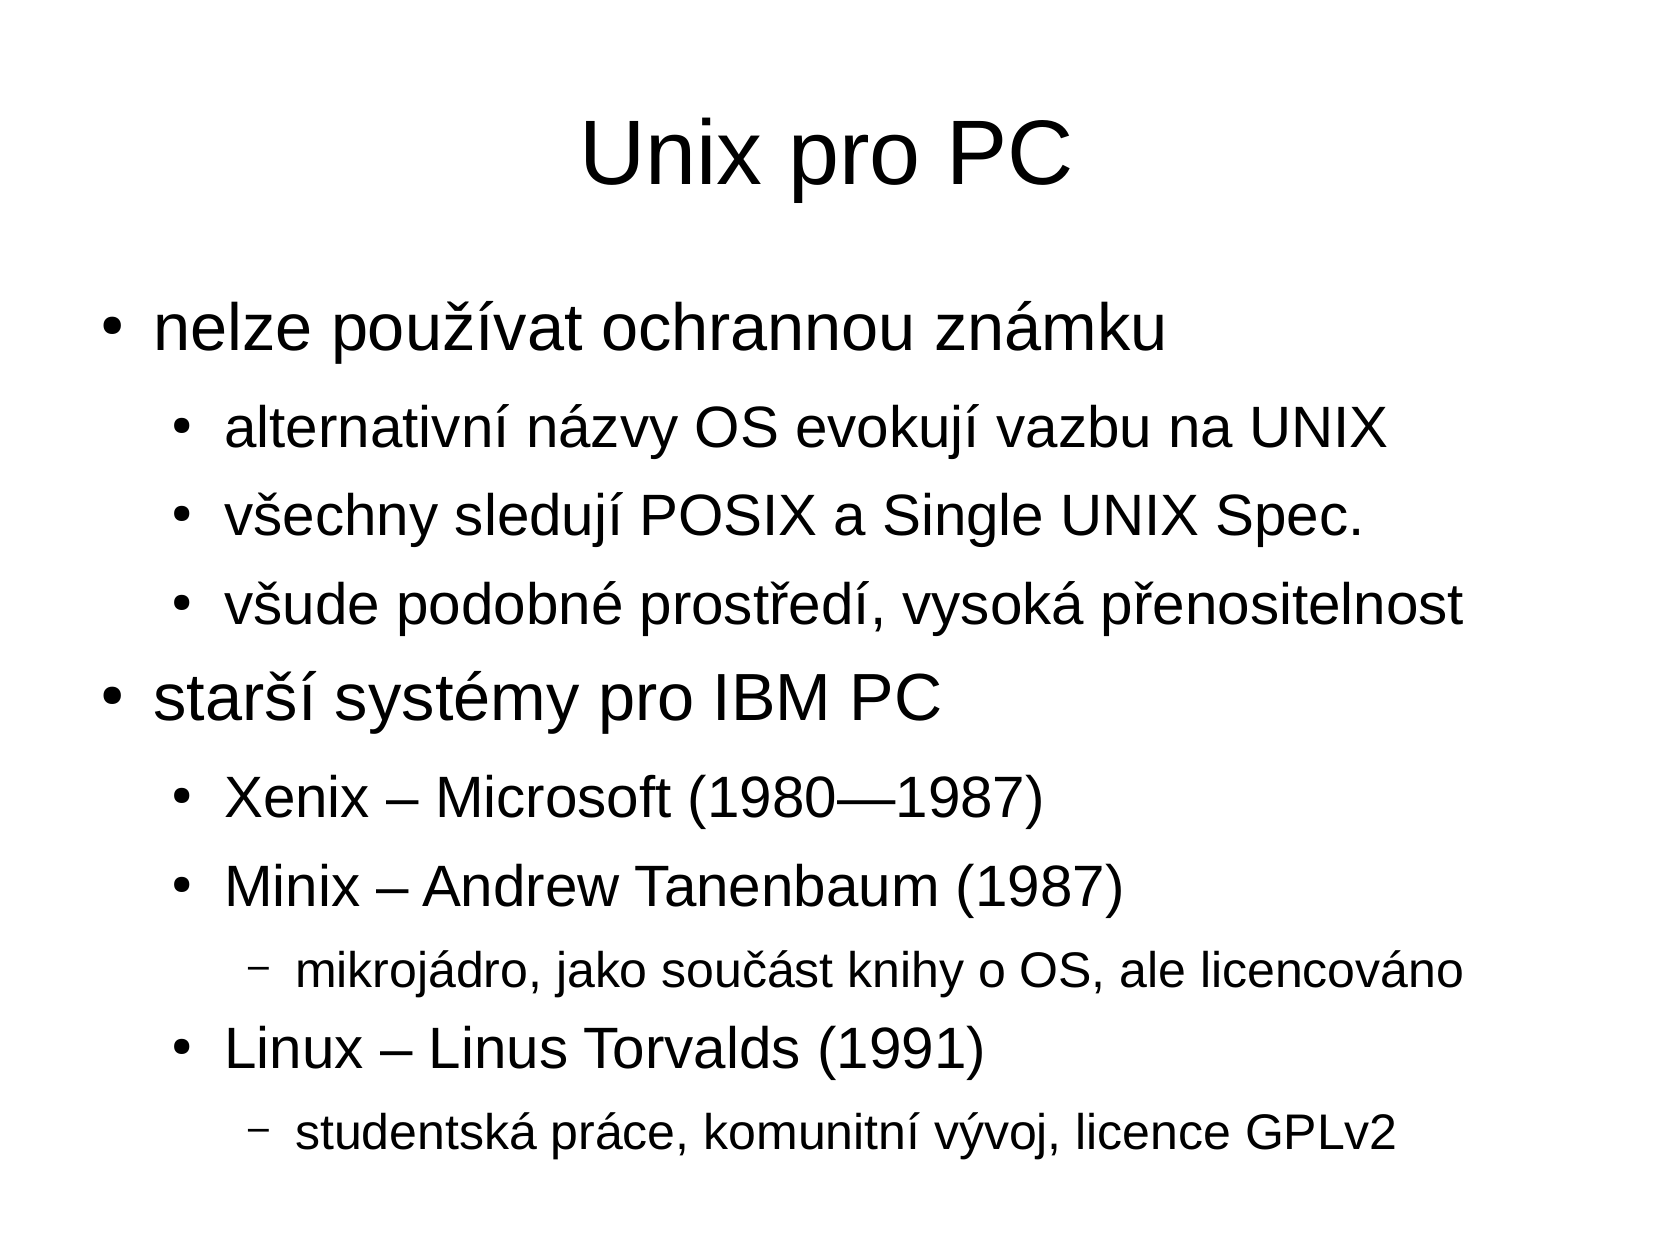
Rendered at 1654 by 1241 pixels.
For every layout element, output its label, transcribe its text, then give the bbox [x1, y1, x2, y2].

title Unix pro PC [82, 56, 1571, 250]
list nelze používat ochrannou známku alternativní názvy OS evokují vazbu na UNIX všechny sledují POSIX a Single UNIX Spec. všude podobné prostředí, vysoká přenositelnost starší systémy pro IBM PC Xenix – Microsoft (1980—1987) Minix – Andrew Tanenbaum (1987) mikrojádro, jako součást knihy o OS, ale licencováno Linux – Linus Torvalds (1991) studentská práce, komunitní vývoj, licence GPLv2 [82, 290, 1571, 1159]
